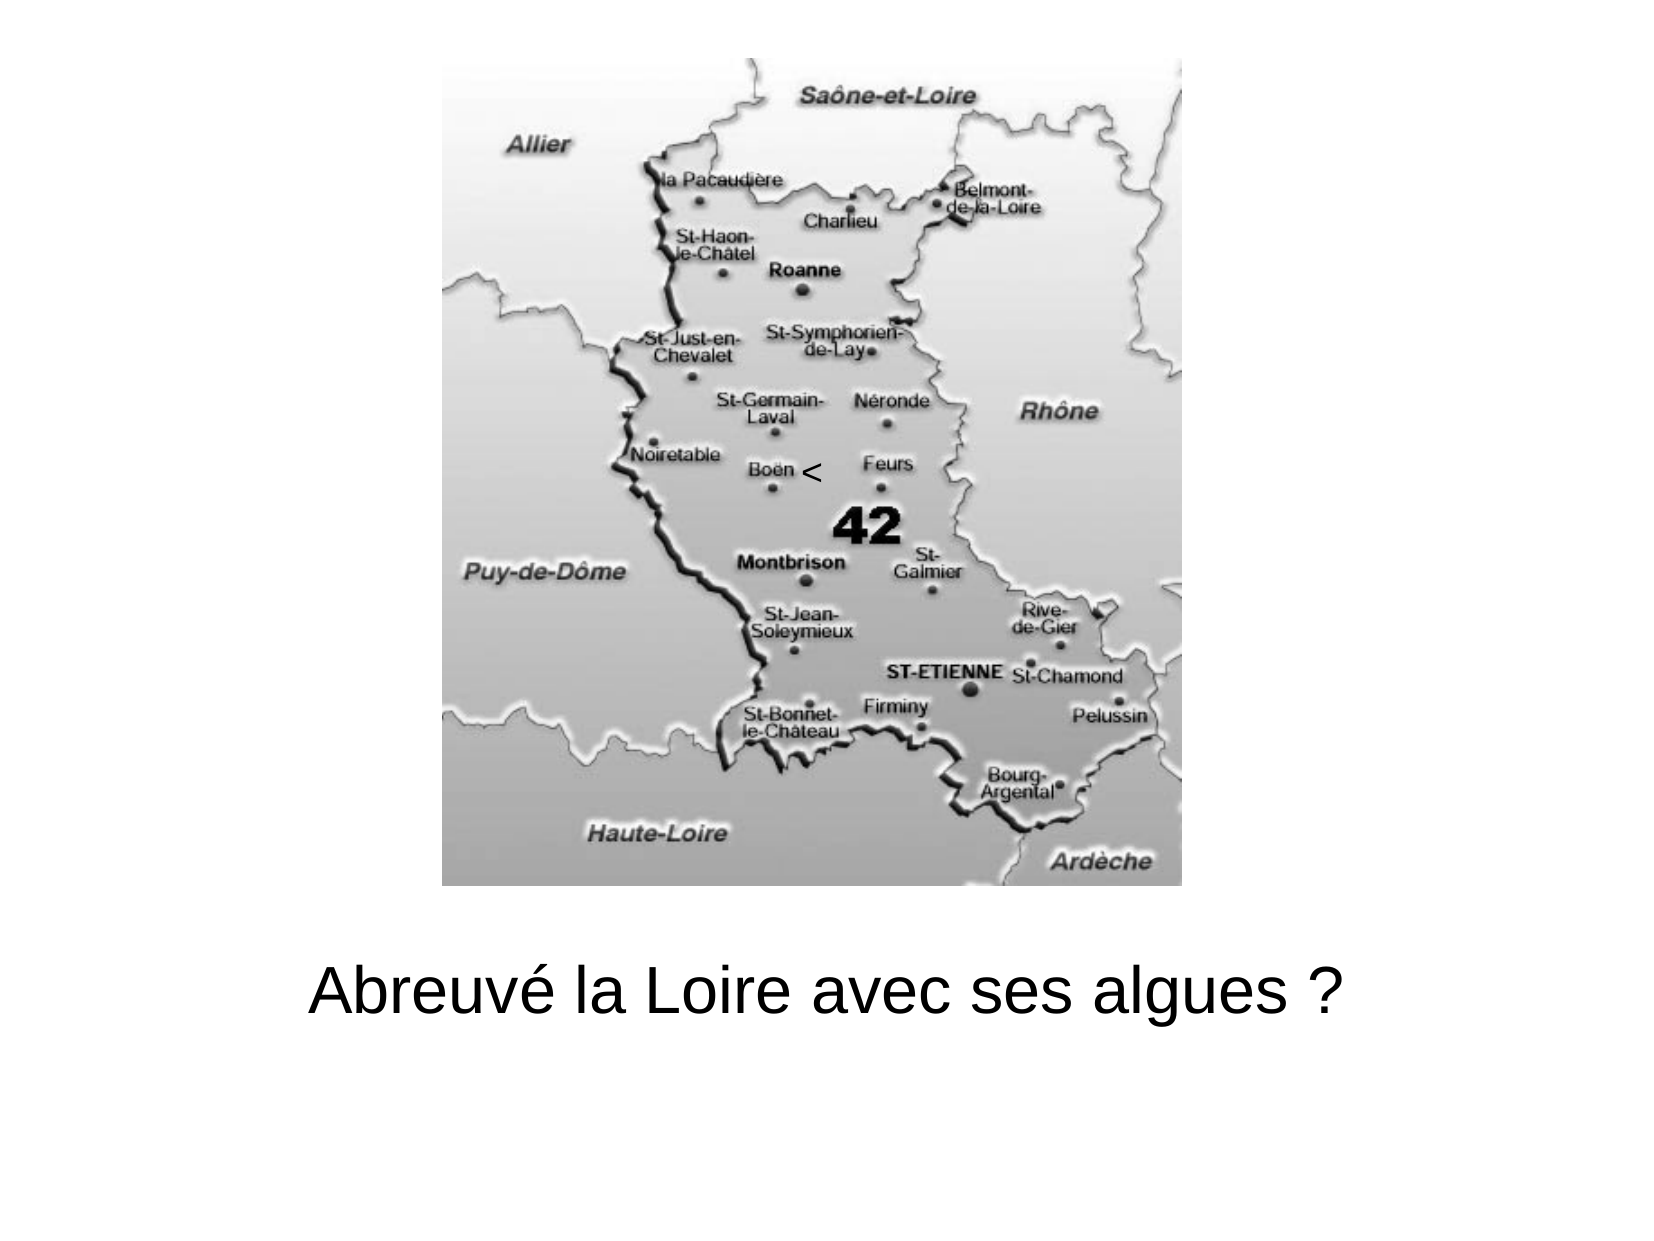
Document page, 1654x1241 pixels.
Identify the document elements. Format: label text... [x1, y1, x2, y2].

picture [442, 58, 1182, 886]
subtitle Abreuvé la Loire avec ses algues ? [82, 55, 1571, 1103]
